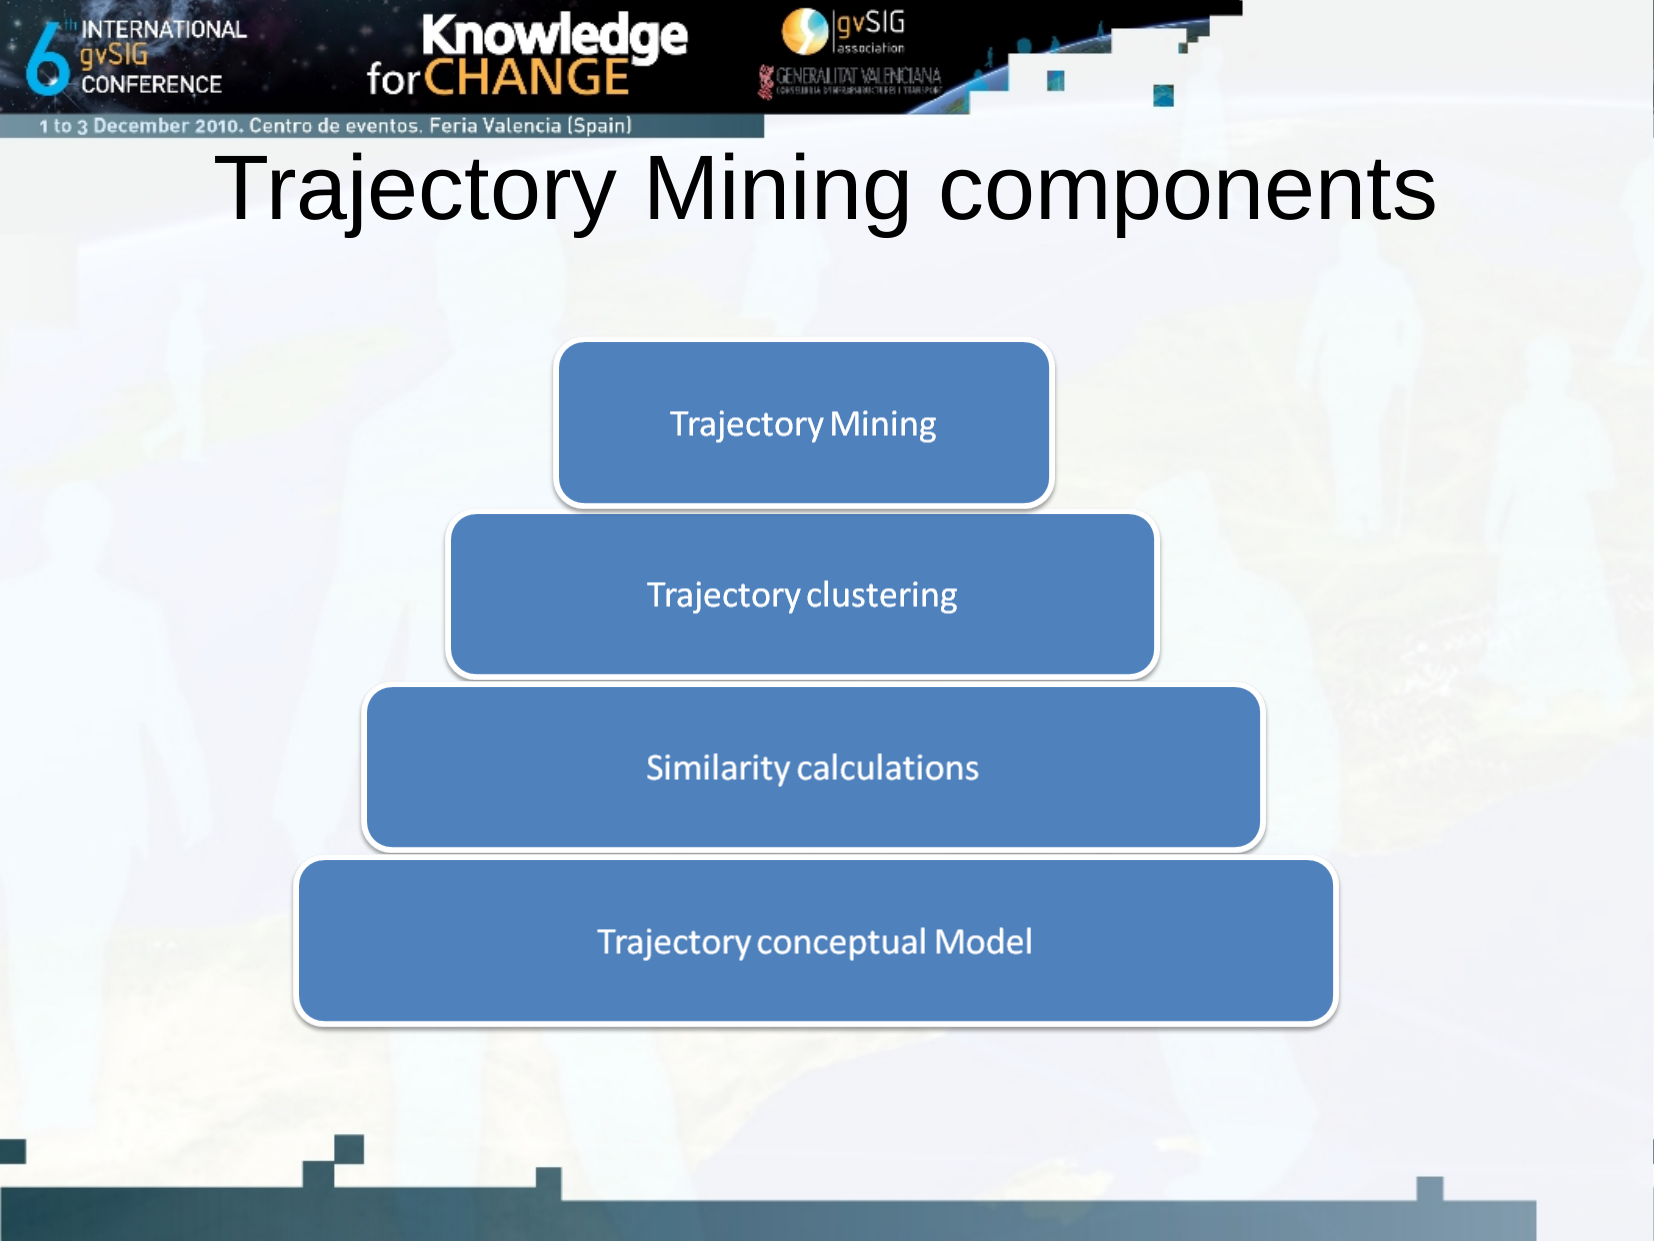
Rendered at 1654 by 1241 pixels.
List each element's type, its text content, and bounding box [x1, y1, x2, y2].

picture [0, 0, 1654, 1241]
title Trajectory Mining components [82, 92, 1571, 285]
